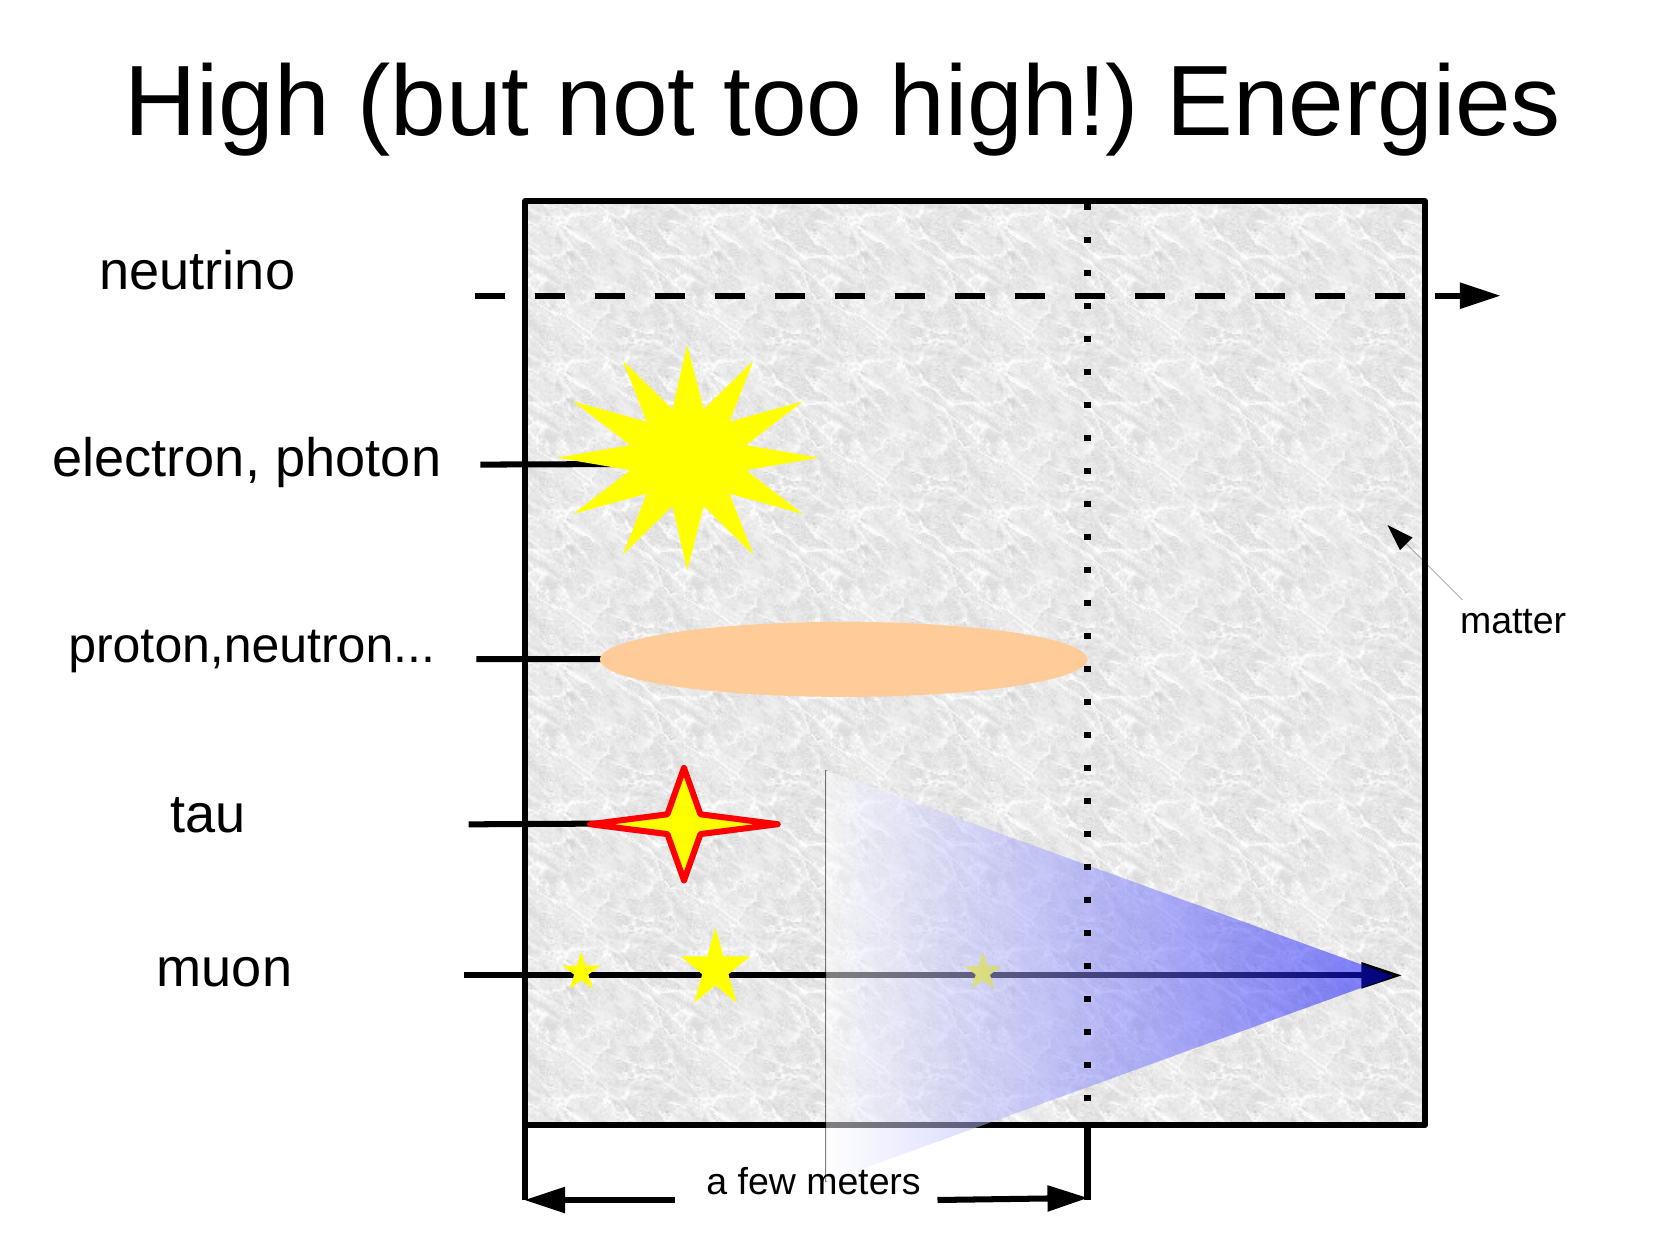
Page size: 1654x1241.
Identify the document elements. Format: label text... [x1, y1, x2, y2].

text_box electron, photon [37, 420, 456, 516]
text_box tau [155, 776, 262, 872]
text_box a few meters [691, 1153, 936, 1224]
text_box matter [1445, 592, 1581, 663]
text_box muon [141, 930, 308, 1026]
text_box [525, 201, 1426, 1153]
text_box neutrino [84, 232, 317, 328]
text_box proton,neutron... [53, 609, 451, 699]
text_box High (but not too high!) Energies [109, 37, 1576, 201]
